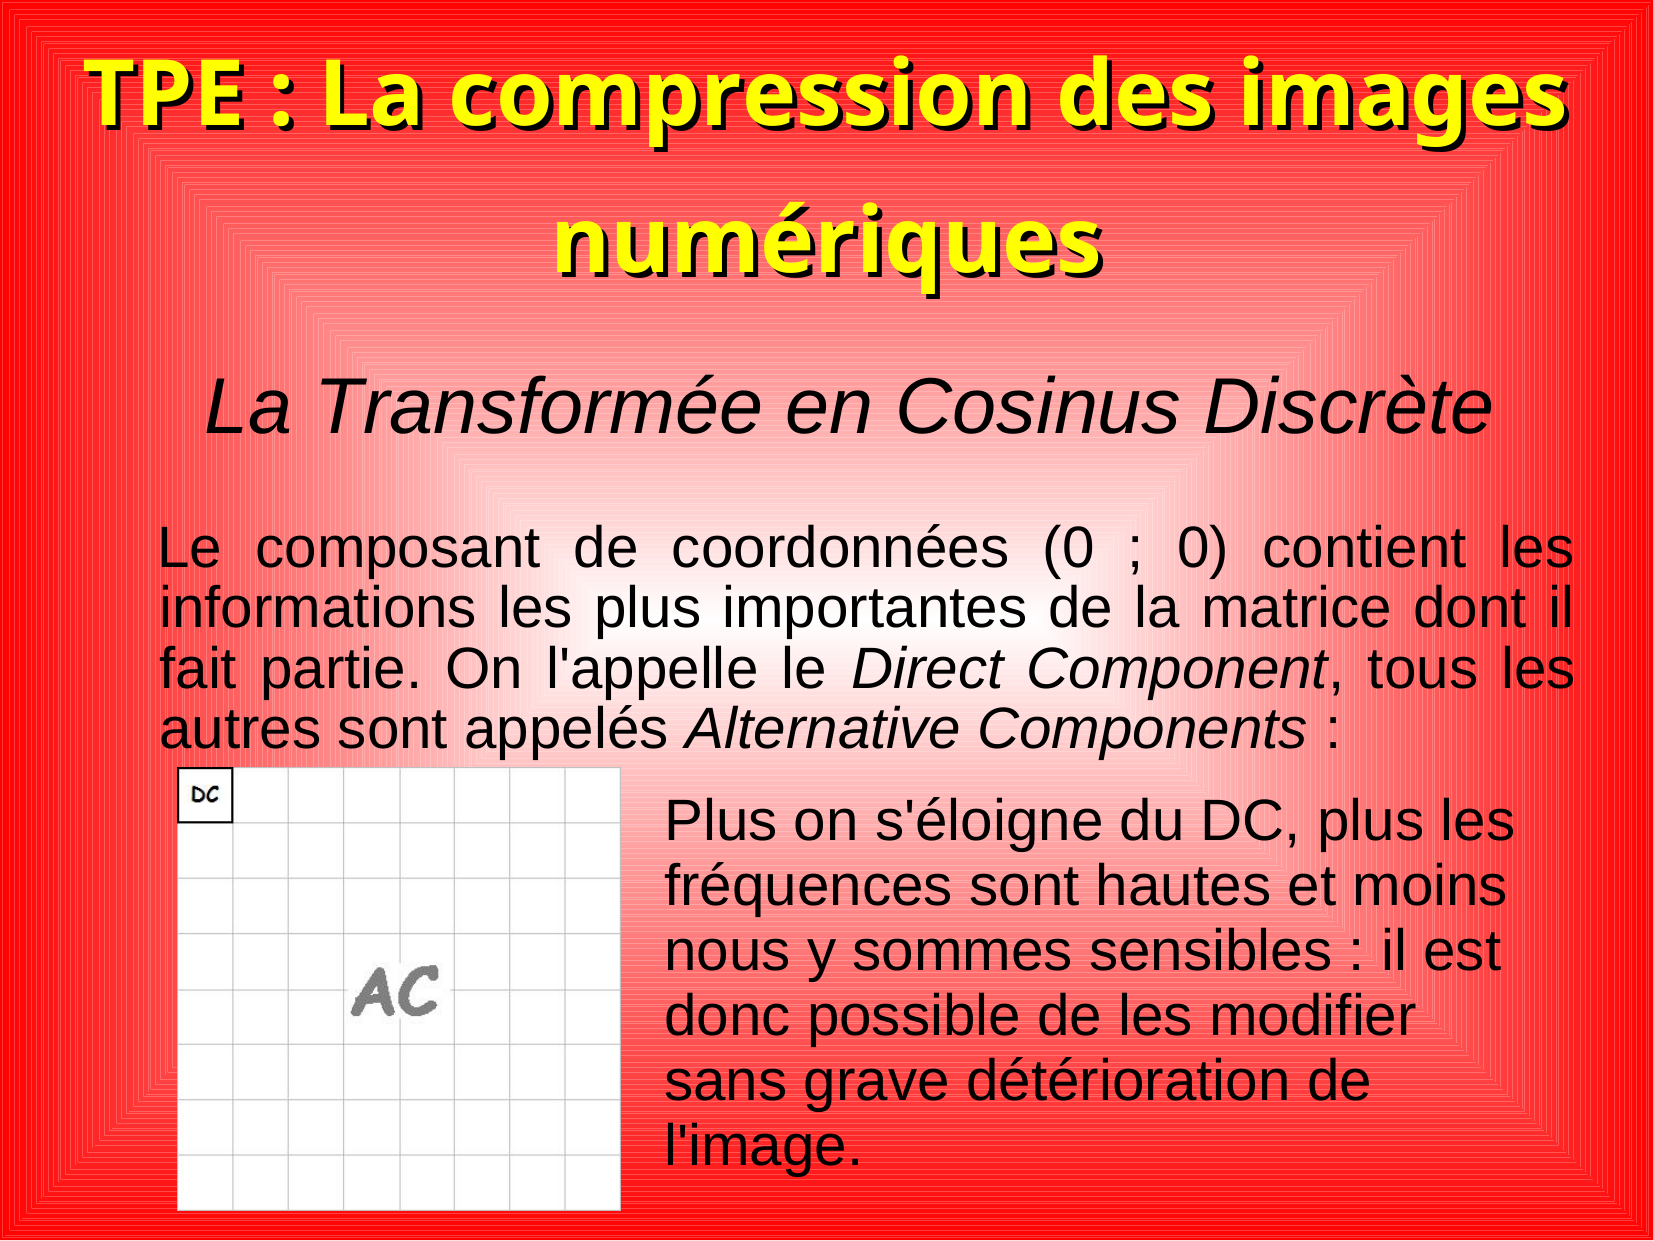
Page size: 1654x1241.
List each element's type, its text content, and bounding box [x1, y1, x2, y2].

picture [177, 767, 621, 1211]
title TPE : La compression des images numériques [82, 14, 88, 292]
subtitle La Transformée en Cosinus Discrète Le composant de coordonnées (0 ; 0) contient les informations les plus importantes de la matrice dont il fait partie. On l'appelle le Direct Component, tous les autres sont appelés Alternative Components : [88, 0, 1577, 1129]
text_box Plus on s'éloigne du DC, plus les fréquences sont hautes et moins nous y sommes sensibles : il est donc possible de les modifier sans grave détérioration de l'image. [649, 738, 1536, 1211]
